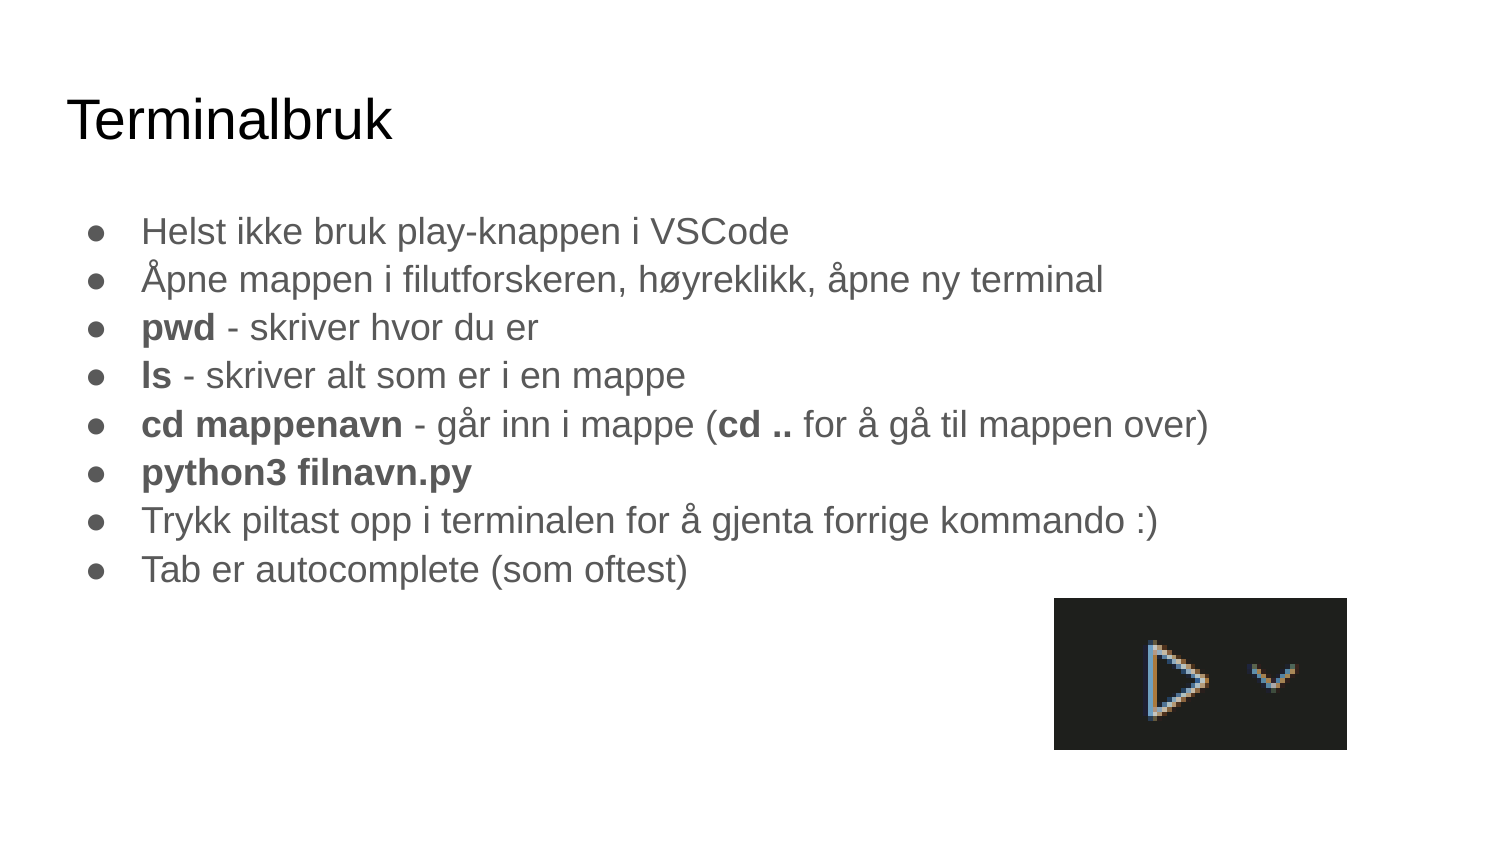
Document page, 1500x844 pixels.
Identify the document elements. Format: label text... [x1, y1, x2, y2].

list Helst ikke bruk play-knappen i VSCode Åpne mappen i filutforskeren, høyreklikk, åpne ny terminal pwd - skriver hvor du er ls - skriver alt som er i en mappe cd mappenavn - går inn i mappe (cd .. for å gå til mappen over) python3 filnavn.py Trykk piltast opp i terminalen for å gjenta forrige kommando :) Tab er autocomplete (som oftest) [51, 189, 1449, 750]
title Terminalbruk [51, 72, 1449, 167]
picture [1054, 598, 1347, 750]
